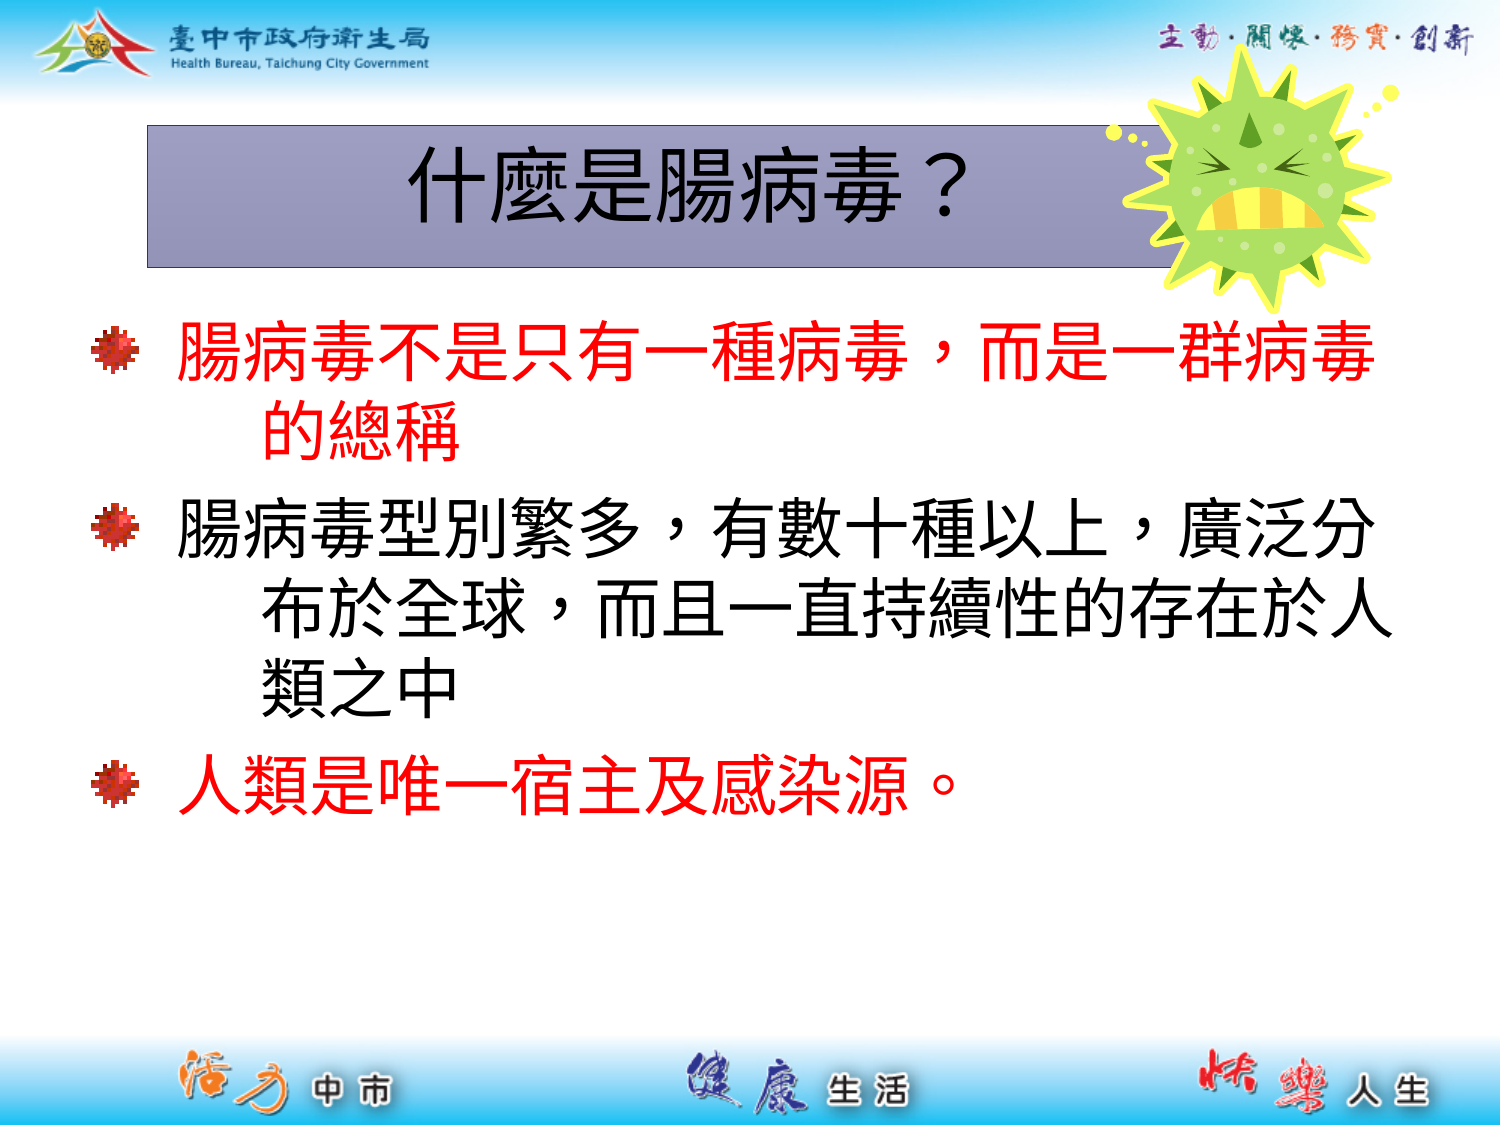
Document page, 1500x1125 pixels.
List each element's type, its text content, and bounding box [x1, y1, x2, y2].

list 腸病毒不是只有一種病毒，而是一群病毒的總稱 腸病毒型別繁多，有數十種以上，廣泛分布於全球，而且一直持續性的存在於人類之中 人類是唯一宿主及感染源。 [76, 302, 1427, 975]
picture [1104, 42, 1400, 316]
title 什麼是腸病毒？ [147, 125, 1104, 268]
